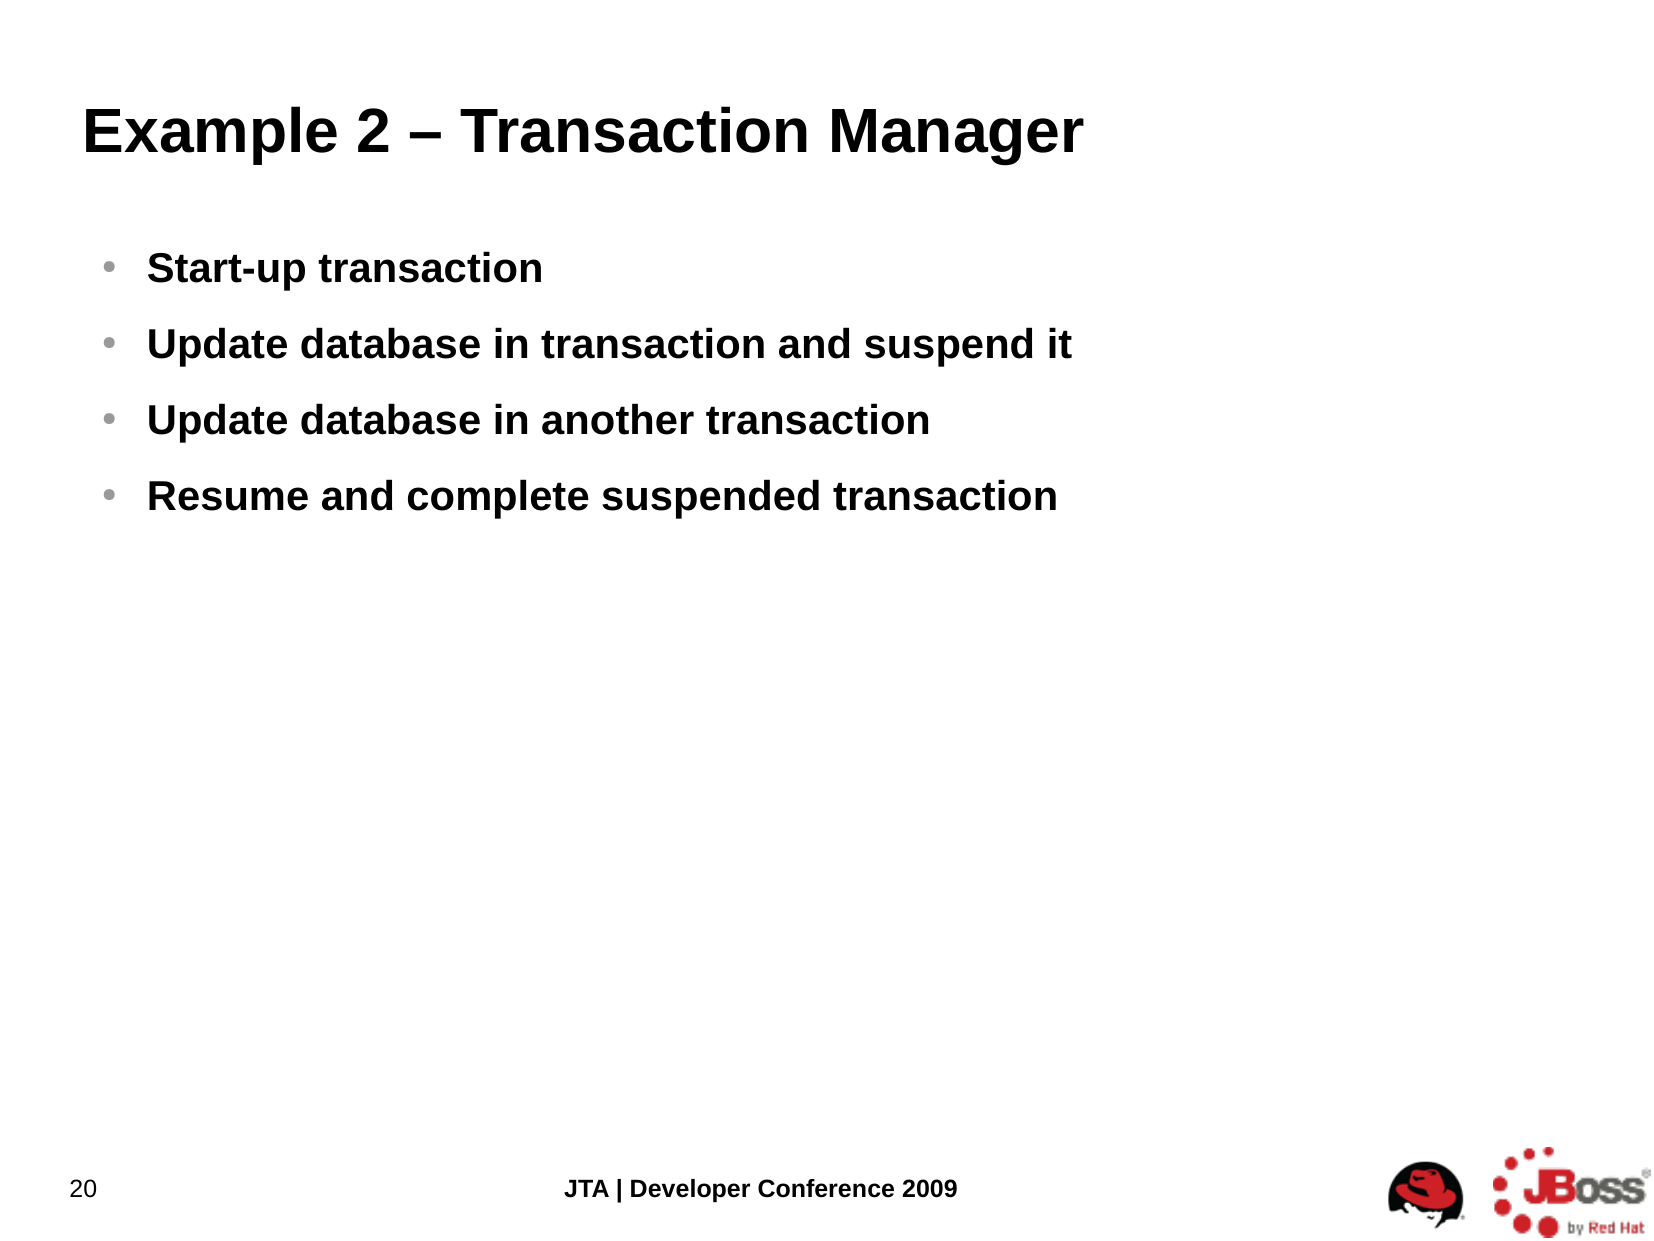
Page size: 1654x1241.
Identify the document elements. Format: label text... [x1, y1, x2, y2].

title Example 2 – Transaction Manager [82, 45, 1571, 218]
picture [1493, 1147, 1651, 1238]
picture [1387, 1159, 1471, 1238]
list Start-up transaction Update database in transaction and suspend it Update database in another transaction Resume and complete suspended transaction [86, 244, 1576, 1024]
